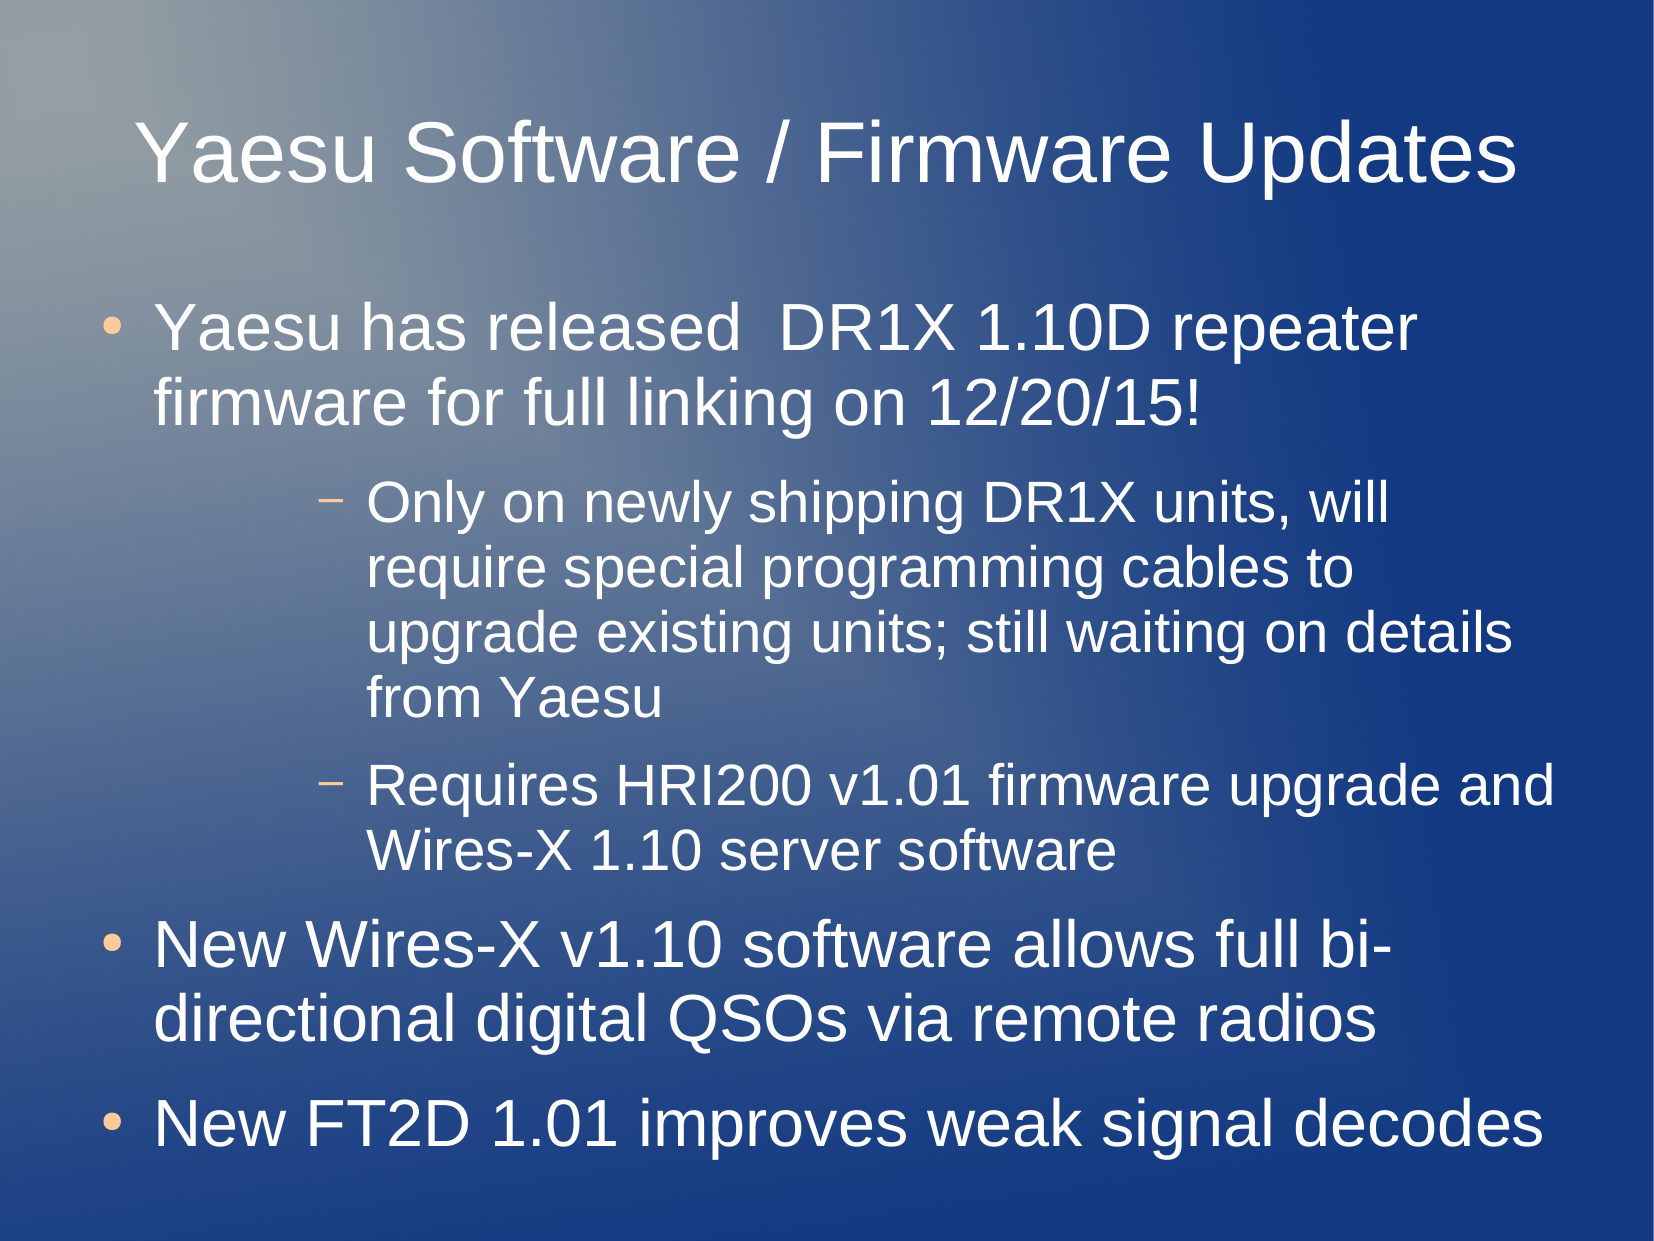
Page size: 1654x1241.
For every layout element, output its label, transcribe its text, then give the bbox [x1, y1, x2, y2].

title Yaesu Software / Firmware Updates [82, 49, 1571, 257]
picture [0, 0, 1654, 1241]
list Yaesu has released DR1X 1.10D repeater firmware for full linking on 12/20/15! Only on newly shipping DR1X units, will require special programming cables to upgrade existing units; still waiting on details from Yaesu Requires HRI200 v1.01 firmware upgrade and Wires-X 1.10 server software New Wires-X v1.10 software allows full bi-directional digital QSOs via remote radios New FT2D 1.01 improves weak signal decodes [82, 290, 1571, 1109]
